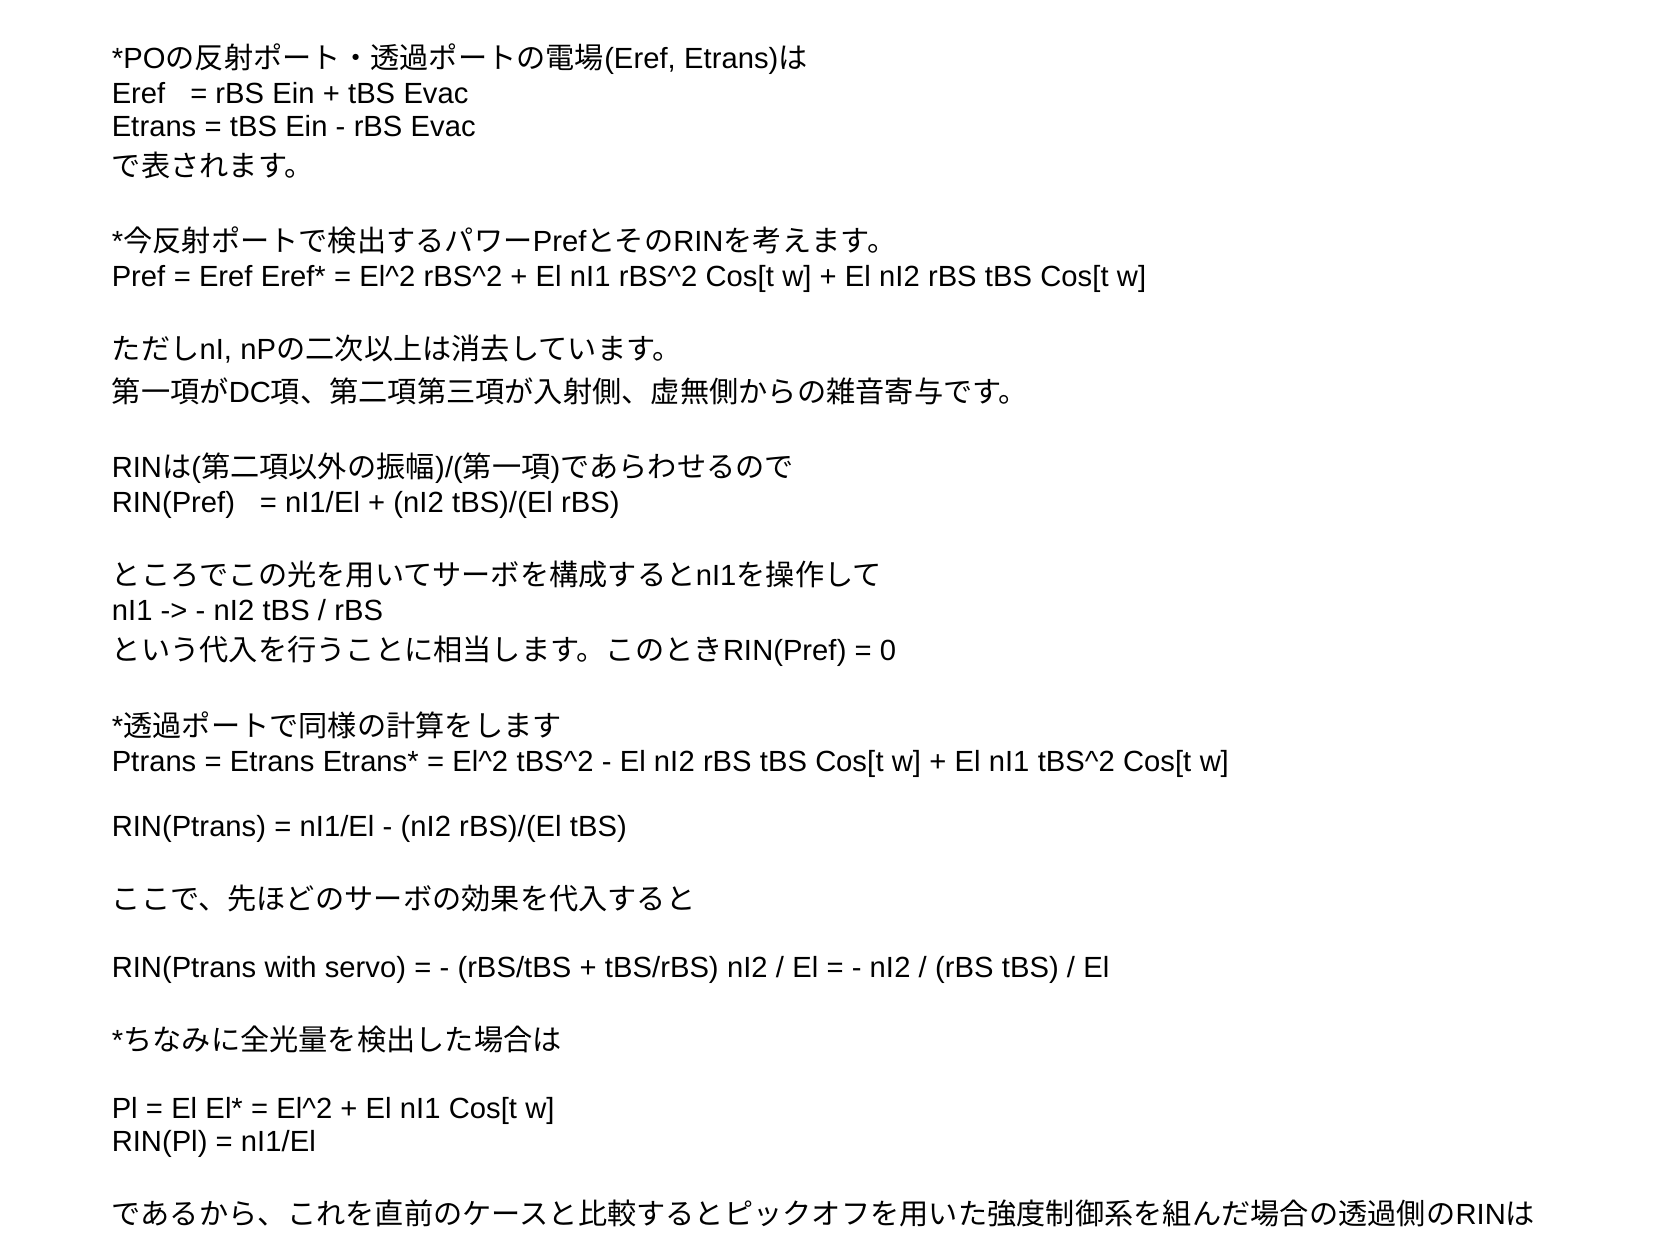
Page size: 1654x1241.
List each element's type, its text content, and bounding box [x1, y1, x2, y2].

text_box *POの反射ポート・透過ポートの電場(Eref, Etrans)は Eref = rBS Ein + tBS Evac Etrans = tBS Ein - rBS Evac で表されます。 *今反射ポートで検出するパワーPrefとそのRINを考えます。 Pref = Eref Eref* = El^2 rBS^2 + El nI1 rBS^2 Cos[t w] + El nI2 rBS tBS Cos[t w] ただしnI, nPの二次以上は消去しています。 第一項がDC項、第二項第三項が入射側、虚無側からの雑音寄与です。 RINは(第二項以外の振幅)/(第一項)であらわせるので RIN(Pref) = nI1/El + (nI2 tBS)/(El rBS) ところでこの光を用いてサーボを構成するとnI1を操作して nI1 -> - nI2 tBS / rBS という代入を行うことに相当します。このときRIN(Pref) = 0 *透過ポートで同様の計算をします Ptrans = Etrans Etrans* = El^2 tBS^2 - El nI2 rBS tBS Cos[t w] + El nI1 tBS^2 Cos[t w] RIN(Ptrans) = nI1/El - (nI2 rBS)/(El tBS) ここで、先ほどのサーボの効果を代入すると RIN(Ptrans with servo) = - (rBS/tBS + tBS/rBS) nI2 / El = - nI2 / (rBS tBS) / El *ちなみに全光量を検出した場合は Pl = El El* = El^2 + El nI1 Cos[t w] RIN(Pl) = nI1/El であるから、これを直前のケースと比較するとピックオフを用いた強度制御系を組んだ場合の透過側のRINは レーザーの全光量を検出して評価したRINより、n = 1/(rBS tBS) だけ悪化する、という結果になります。 [97, 26, 1553, 1216]
